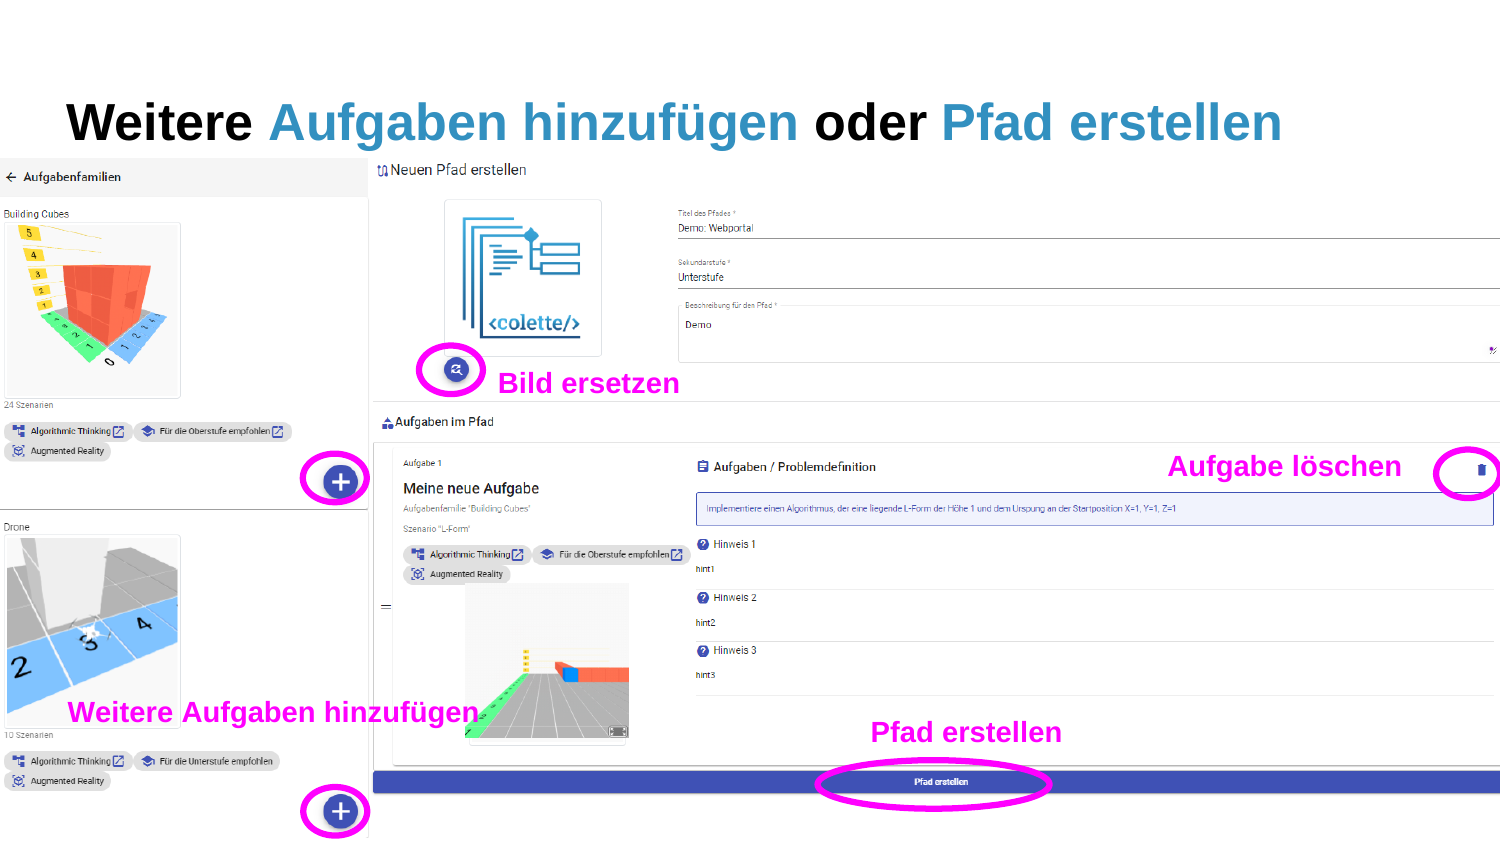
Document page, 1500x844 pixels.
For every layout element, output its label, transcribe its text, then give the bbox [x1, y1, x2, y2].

text_box Aufgabe löschen [1152, 432, 1500, 499]
text_box Pfad erstellen [855, 697, 1500, 764]
picture [0, 158, 1500, 838]
text_box Weitere Aufgaben hinzufügen [52, 678, 751, 745]
picture [821, 764, 1046, 805]
text_box Bild ersetzen [482, 349, 1144, 415]
picture [307, 791, 364, 832]
title Weitere Aufgaben hinzufügen oder Pfad erstellen [51, 72, 1449, 167]
